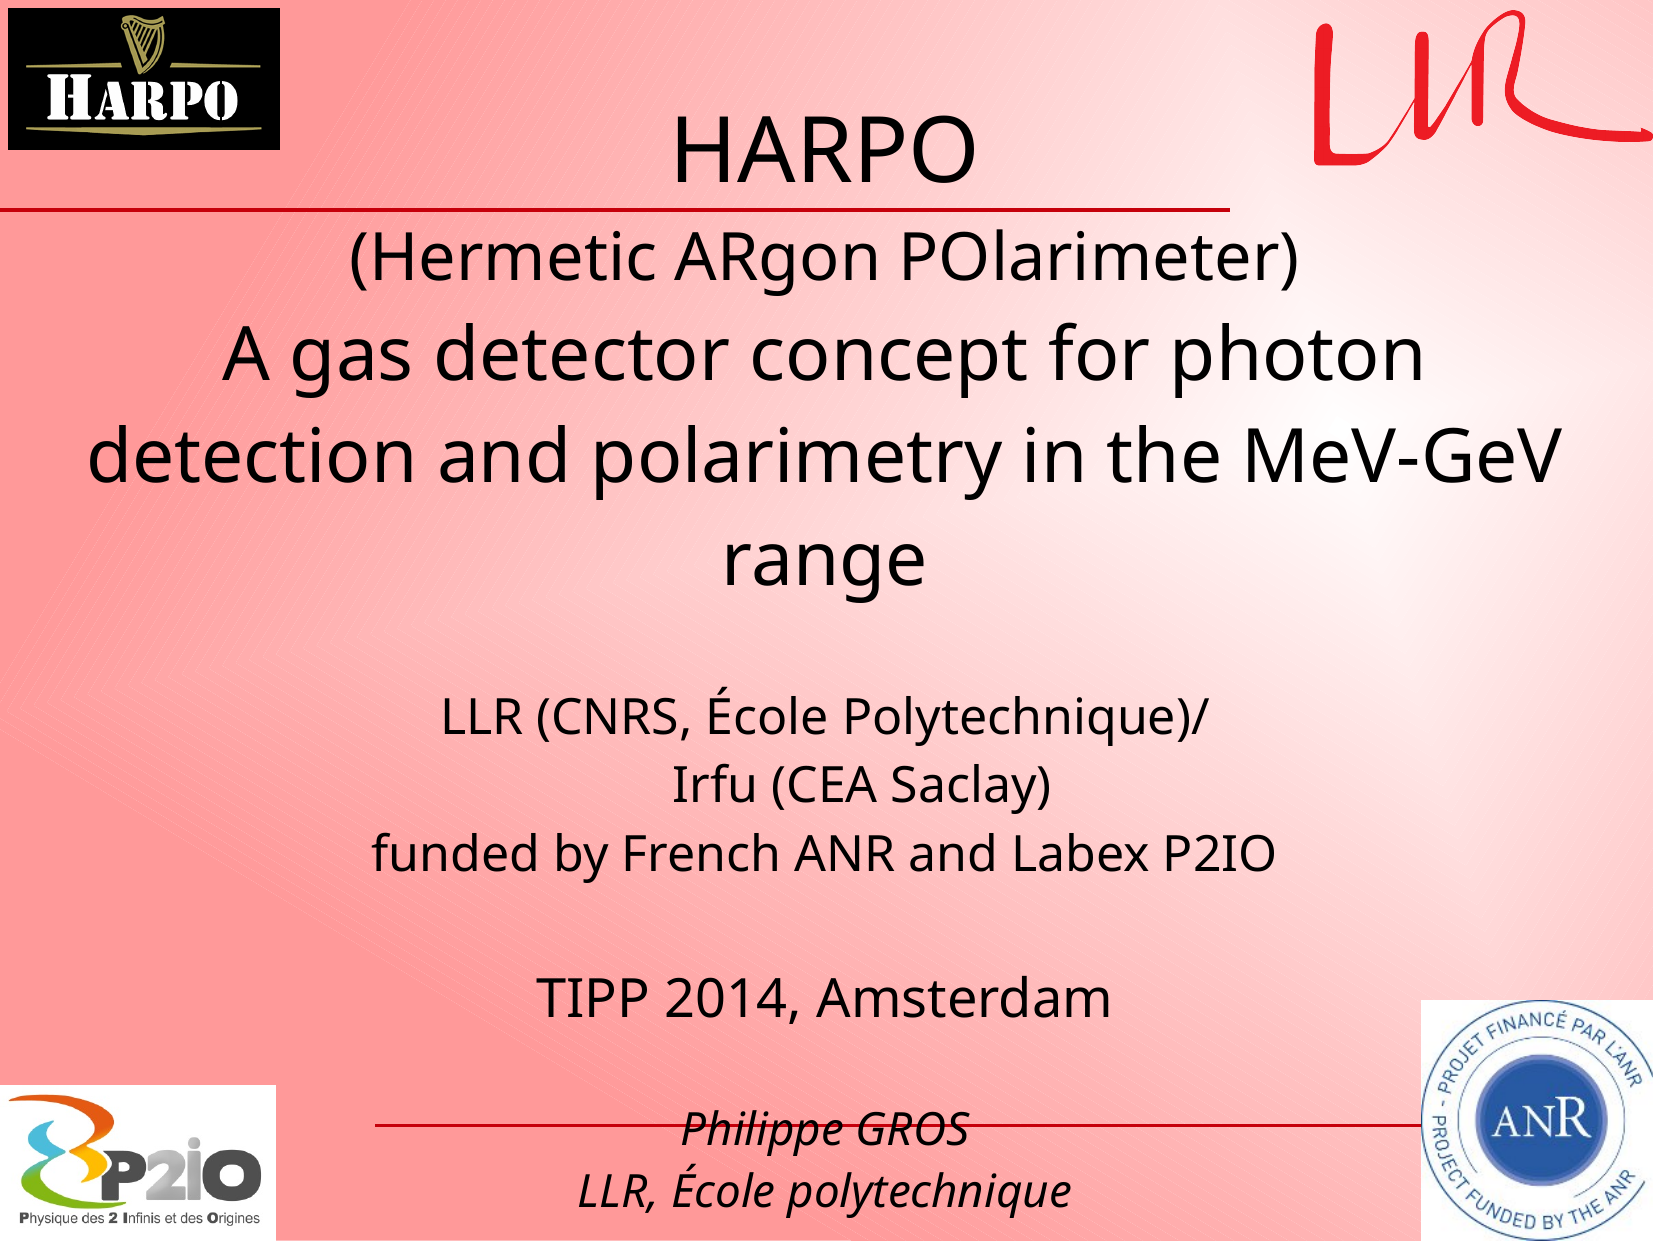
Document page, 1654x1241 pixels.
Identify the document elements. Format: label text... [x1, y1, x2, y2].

picture [0, 1085, 276, 1241]
picture [1314, 10, 1653, 166]
title HARPO (Hermetic ARgon POlarimeter) A gas detector concept for photon detection and polarimetry in the MeV-GeV range LLR (CNRS, École Polytechnique)/ Irfu (CEA Saclay) funded by French ANR and Labex P2IO TIPP 2014, Amsterdam Philippe GROS LLR, École polytechnique [60, 195, 1591, 1111]
picture [8, 8, 280, 150]
picture [1421, 1000, 1653, 1241]
